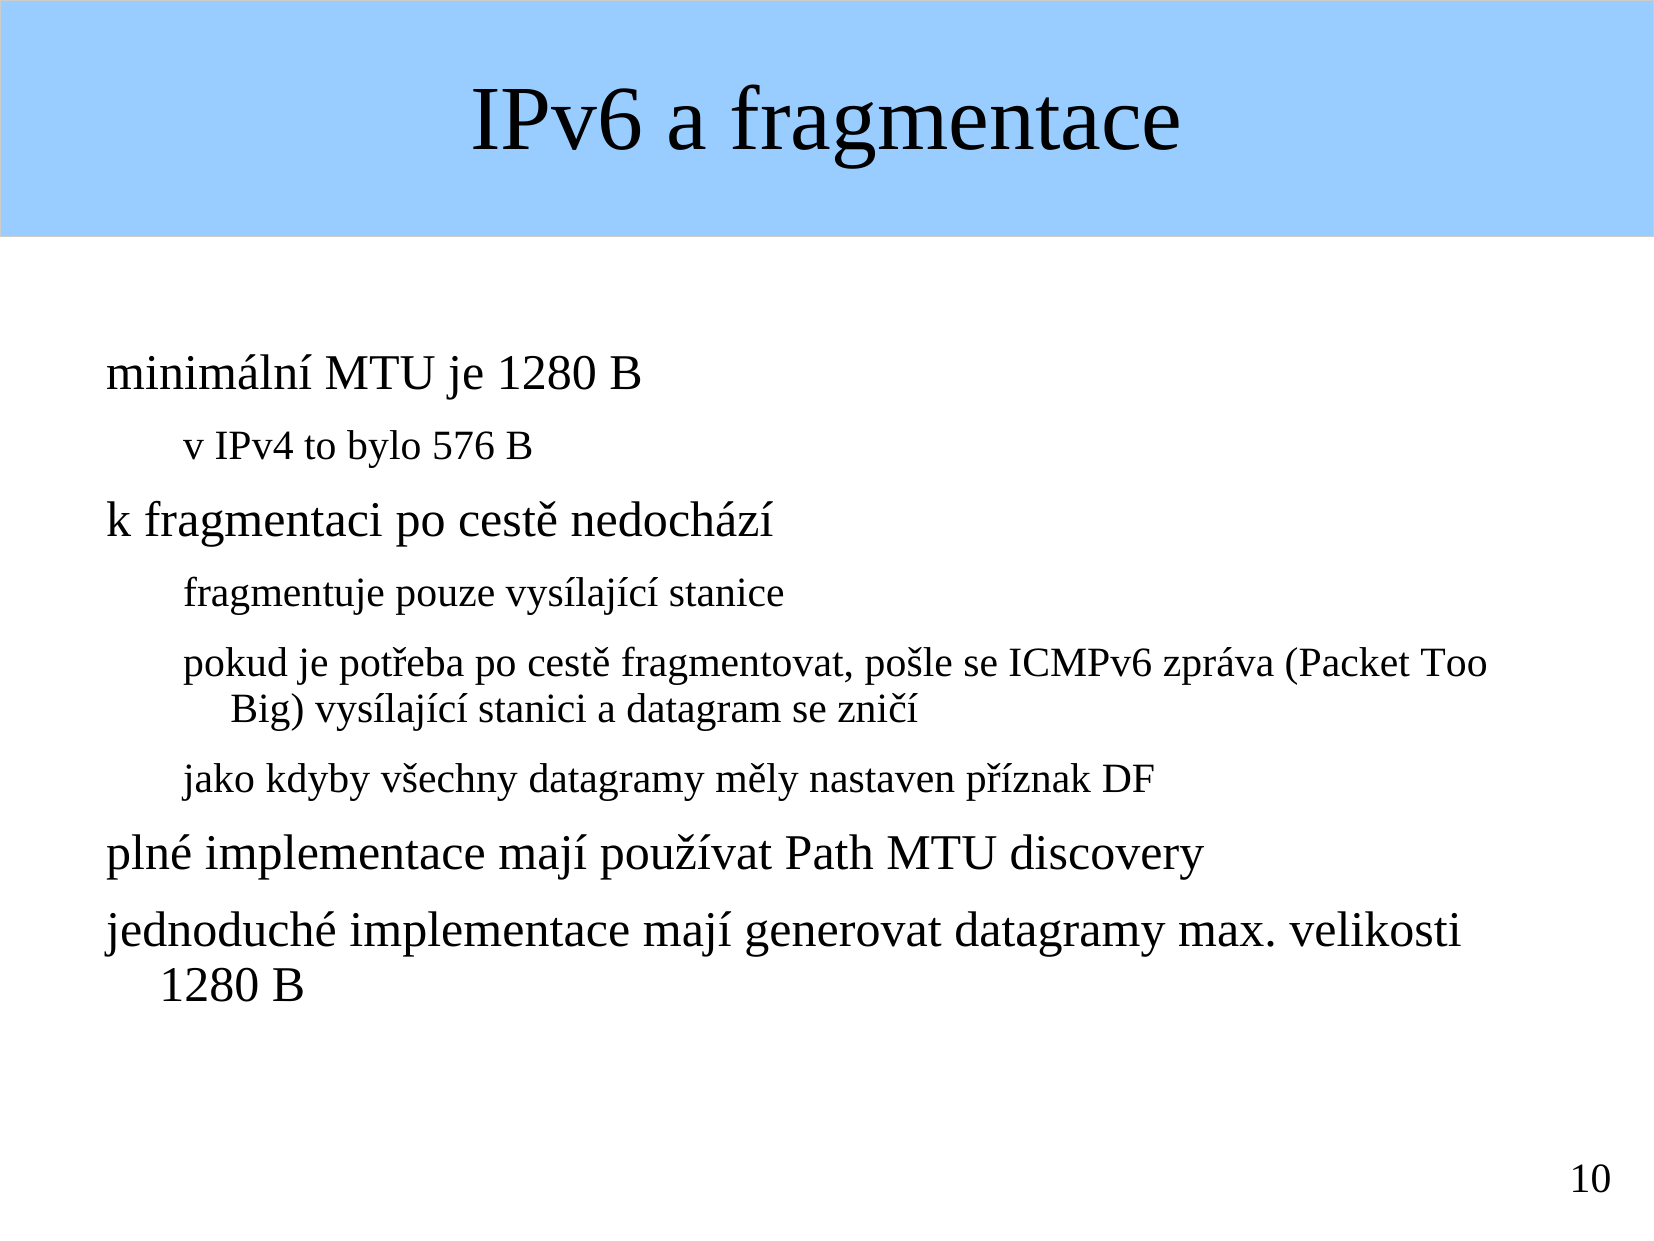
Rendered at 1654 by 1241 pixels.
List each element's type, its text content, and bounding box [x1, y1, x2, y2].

title IPv6 a fragmentace [0, 0, 1654, 237]
list minimální MTU je 1280 B v IPv4 to bylo 576 B k fragmentaci po cestě nedochází fragmentuje pouze vysílající stanice pokud je potřeba po cestě fragmentovat, pošle se ICMPv6 zpráva (Packet Too Big) vysílající stanici a datagram se zničí jako kdyby všechny datagramy měly nastaven příznak DF plné implementace mají používat Path MTU discovery jednoduché implementace mají generovat datagramy max. velikosti 1280 B [88, 344, 1565, 1013]
